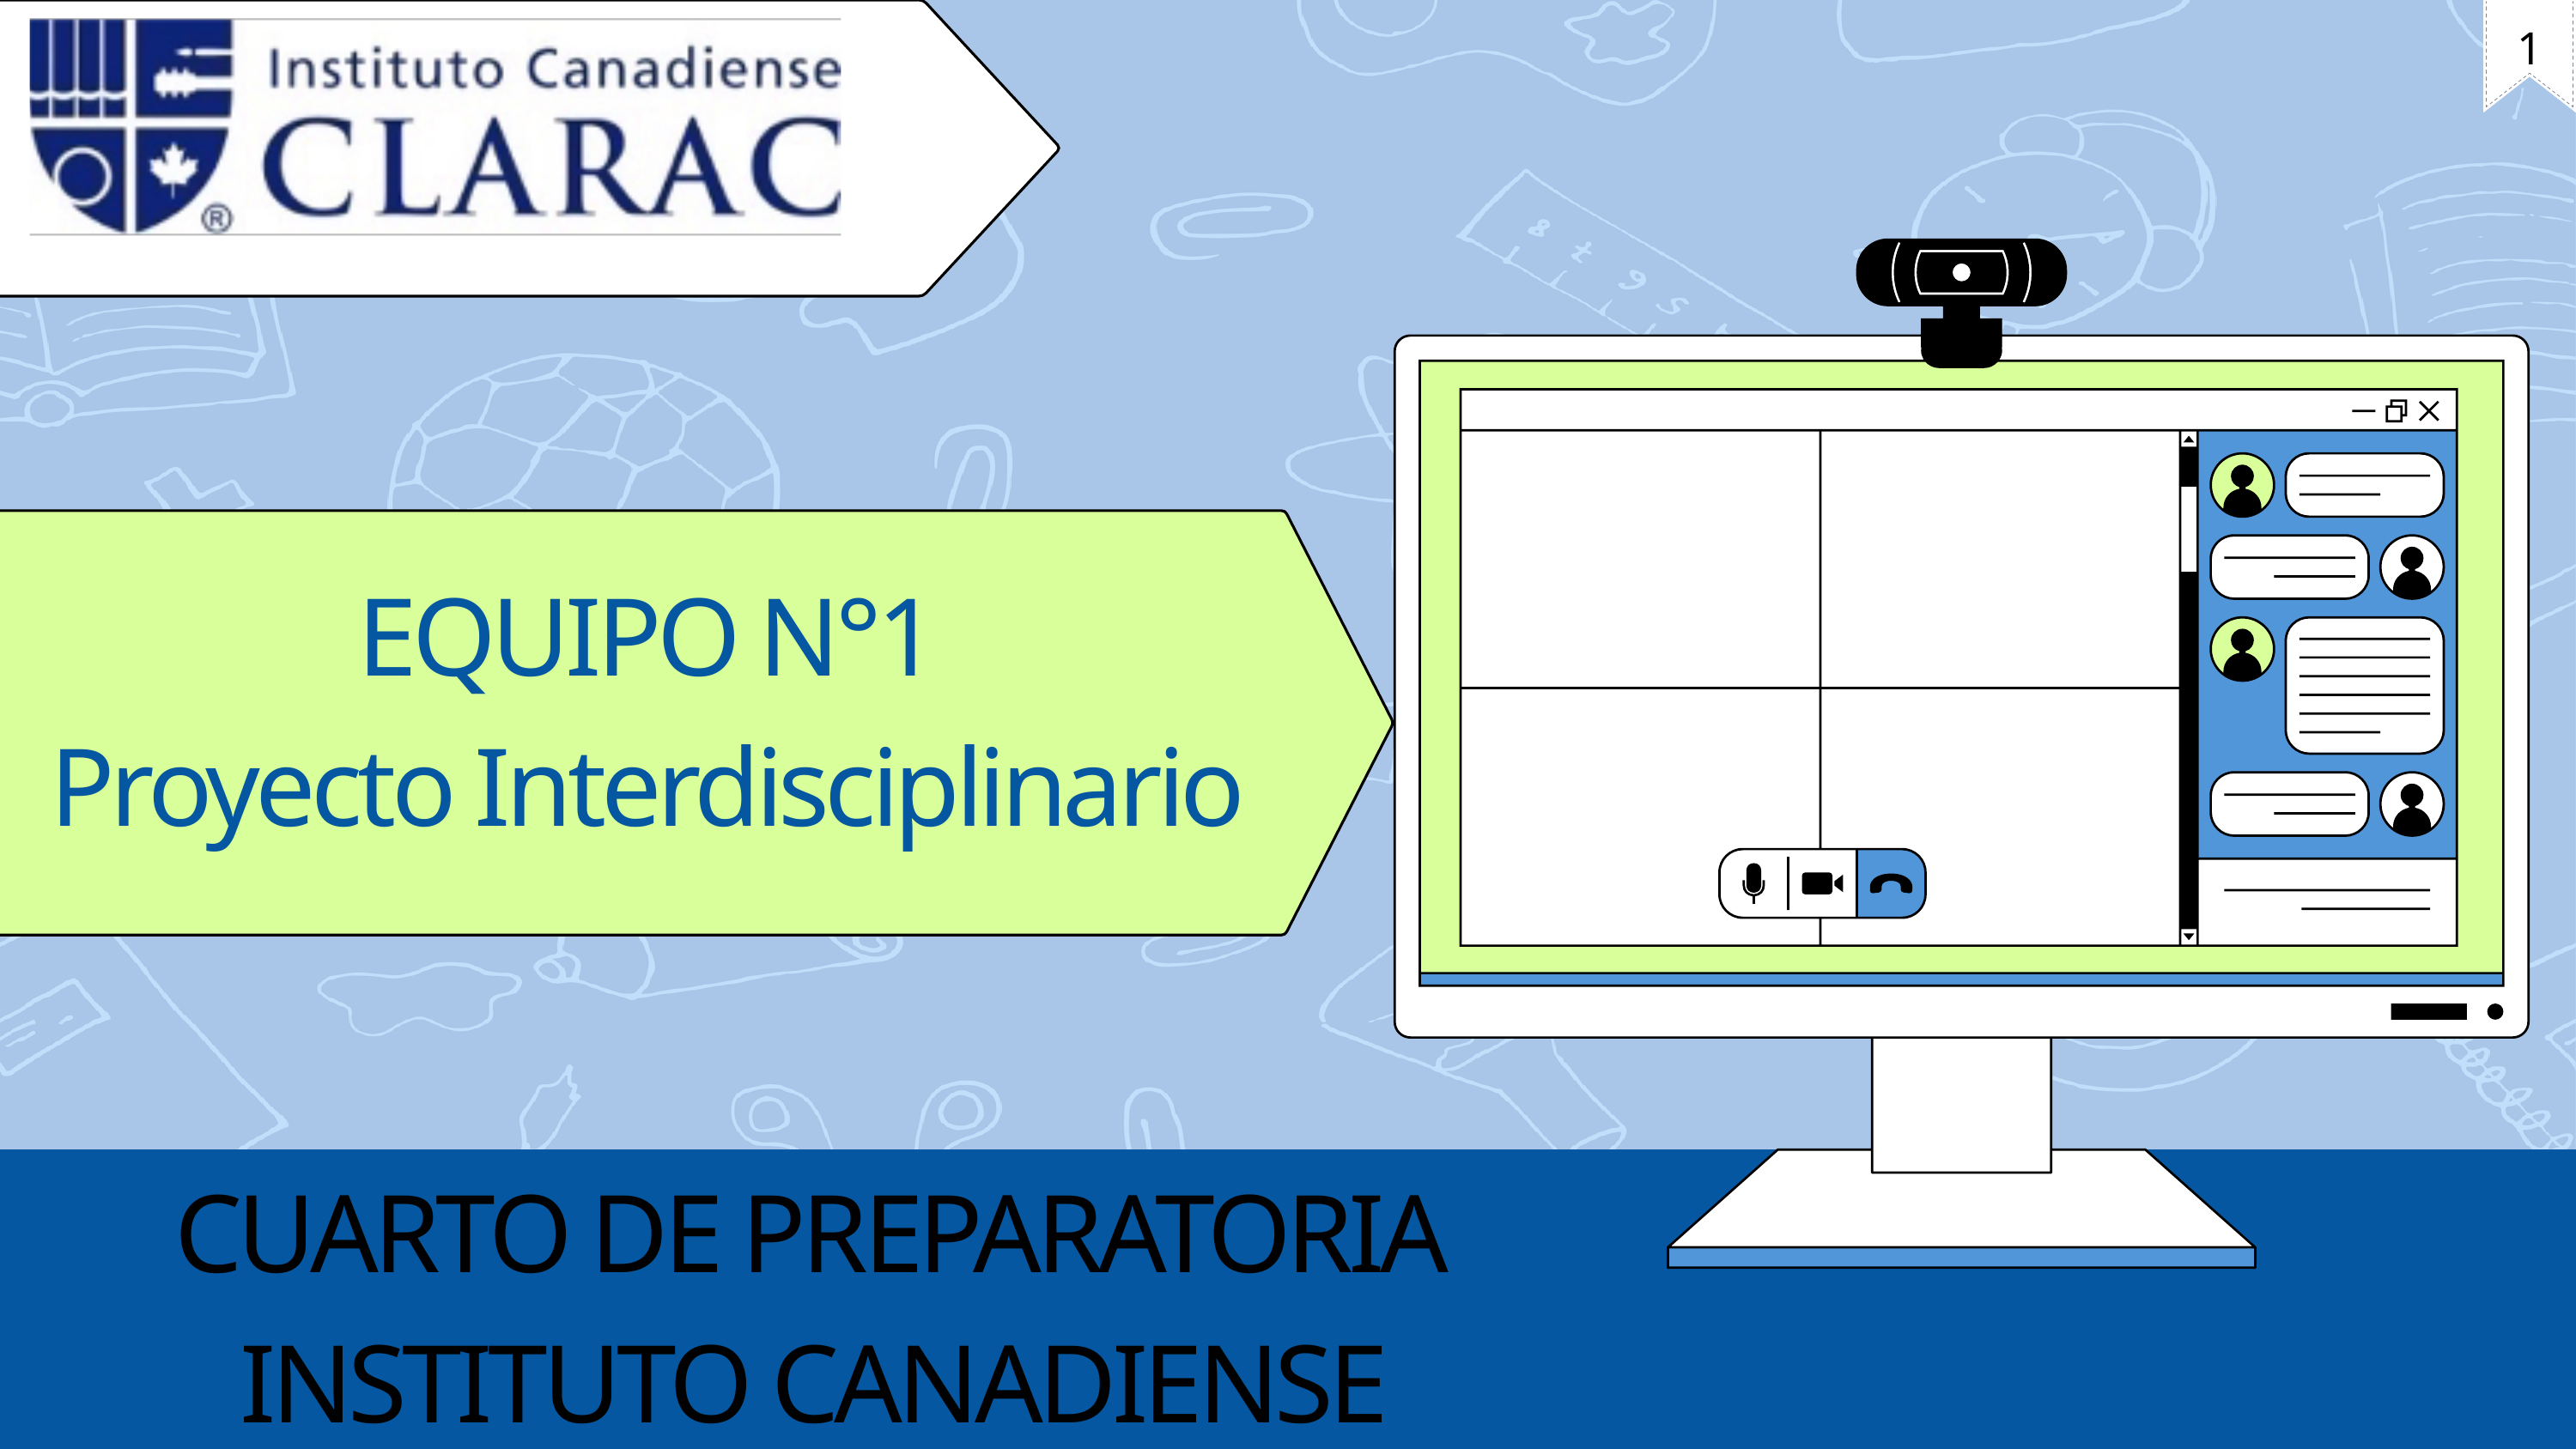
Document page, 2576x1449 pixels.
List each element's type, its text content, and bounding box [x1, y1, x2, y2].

text_box [0, 0, 2576, 1449]
text_box CUARTO DE PREPARATORIA INSTITUTO CANADIENSE CLARAC [88, 1143, 1536, 1449]
text_box 1 [2488, 10, 2571, 71]
text_box EQUIPO N°1 Proyecto Interdisciplinario [29, 547, 1267, 1147]
